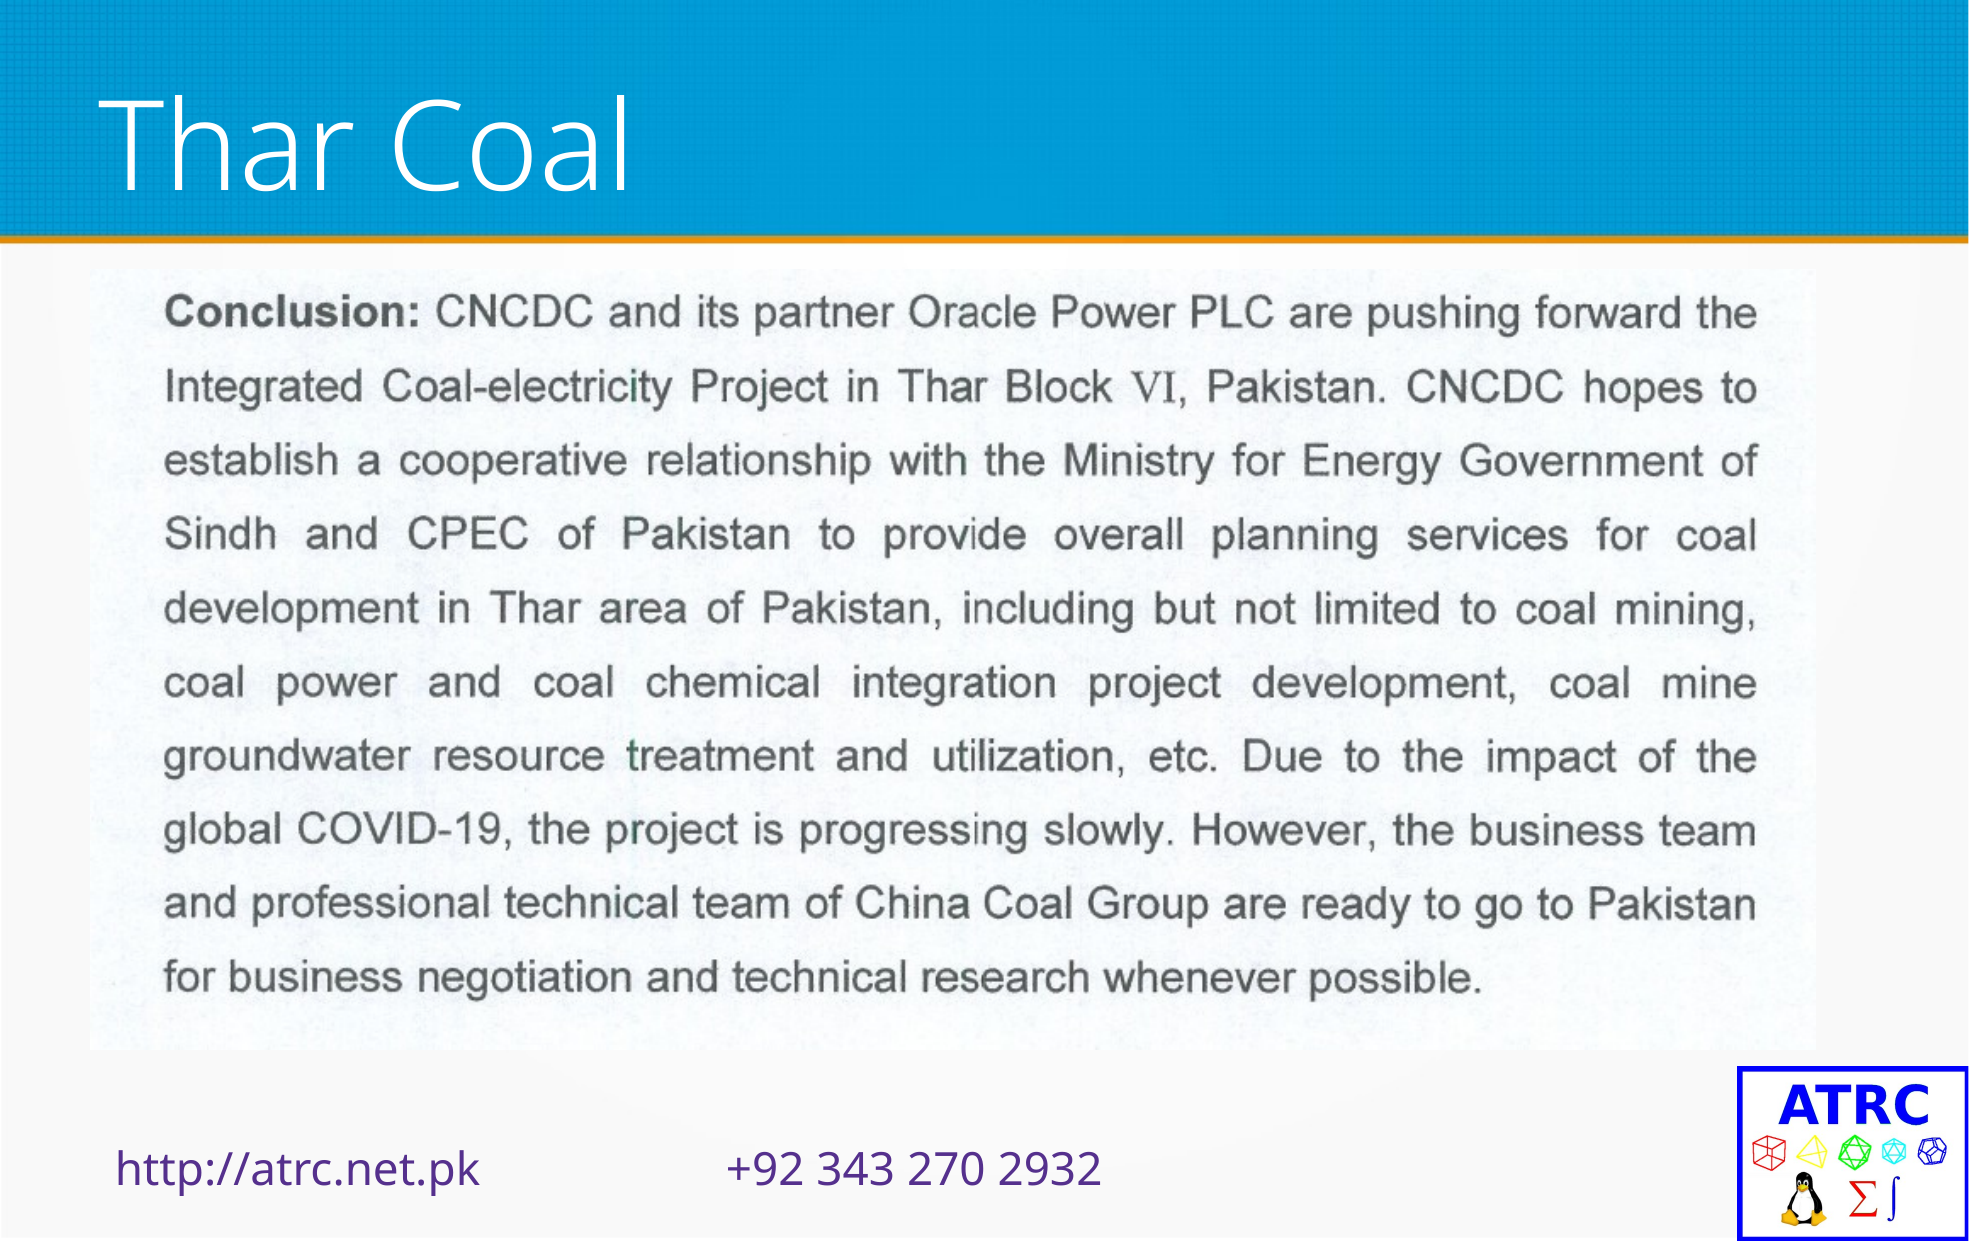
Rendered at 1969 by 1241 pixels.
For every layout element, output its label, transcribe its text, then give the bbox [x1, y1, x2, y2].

title Thar Coal [98, 19, 1870, 227]
picture [0, 233, 1969, 1241]
